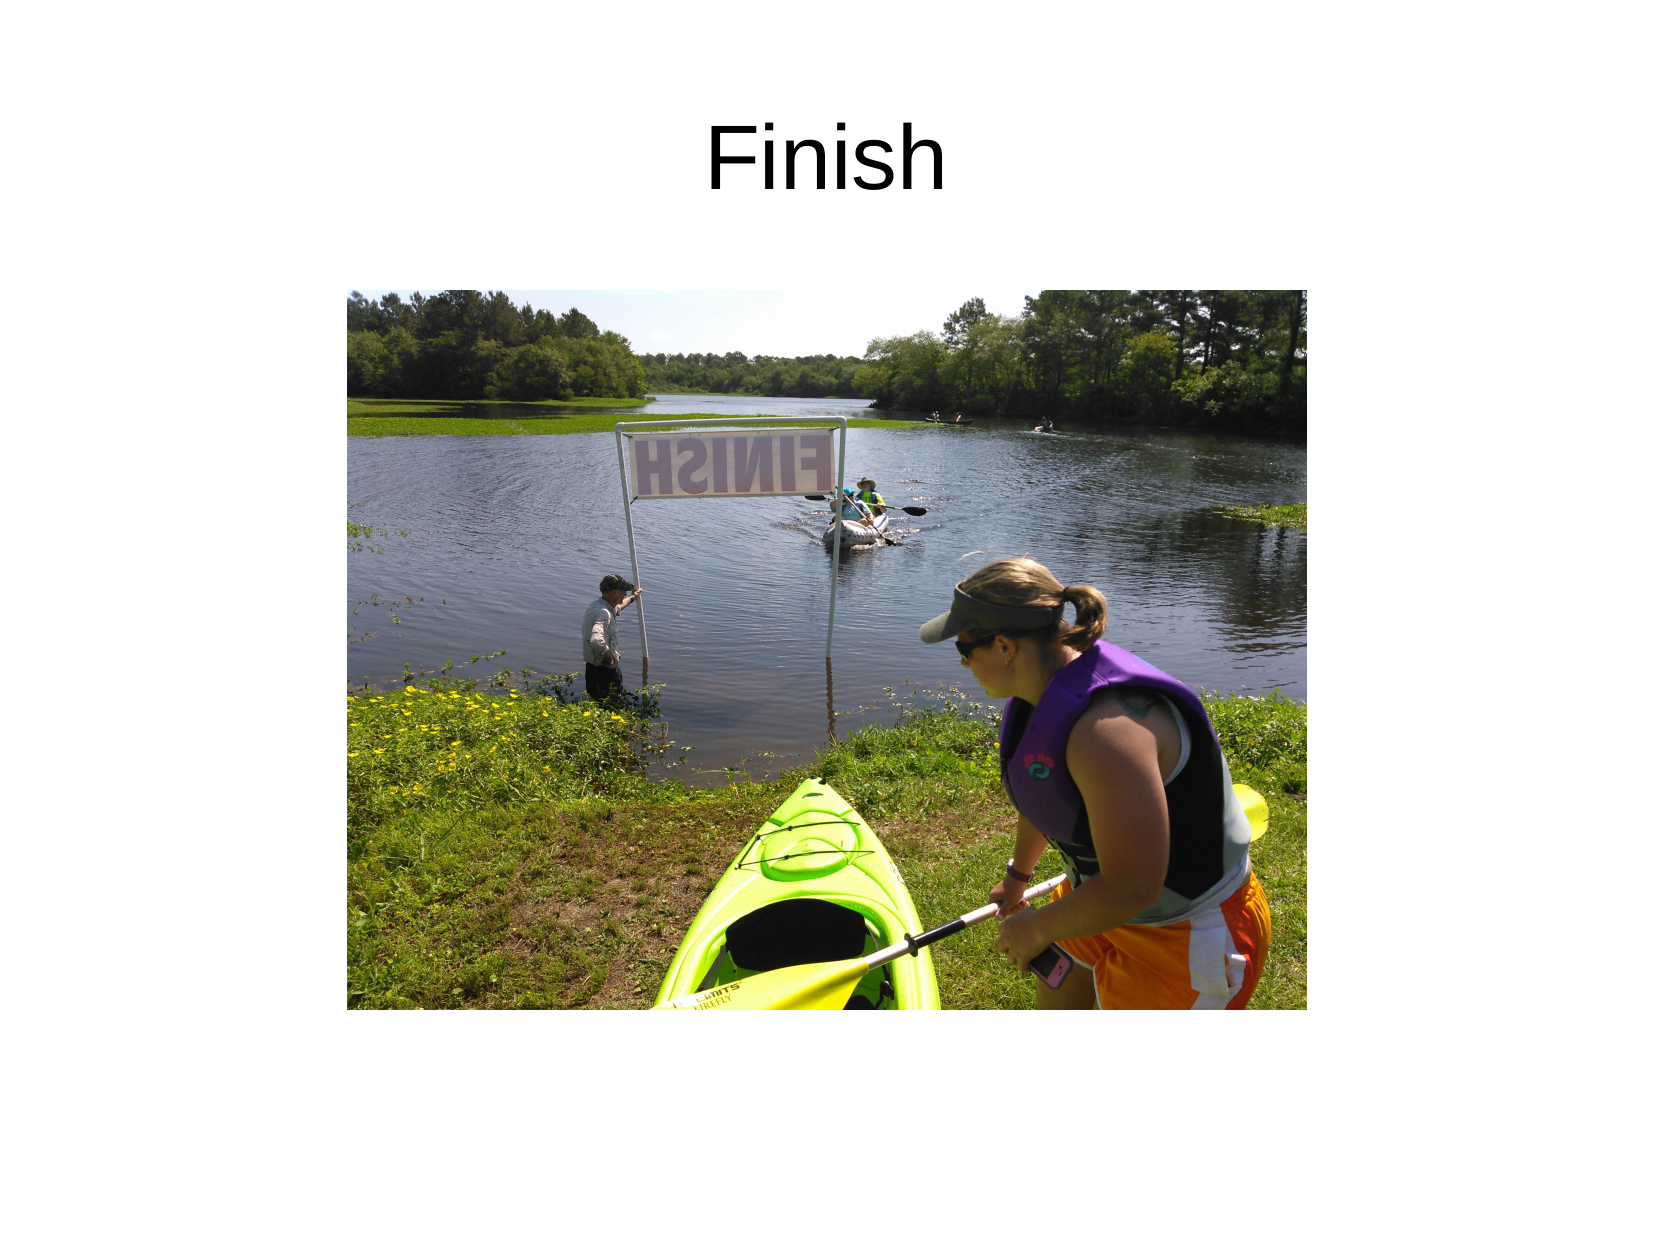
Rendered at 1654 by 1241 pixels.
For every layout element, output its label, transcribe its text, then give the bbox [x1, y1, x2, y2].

picture [347, 290, 1307, 1010]
text_box Finish [82, 49, 1571, 257]
